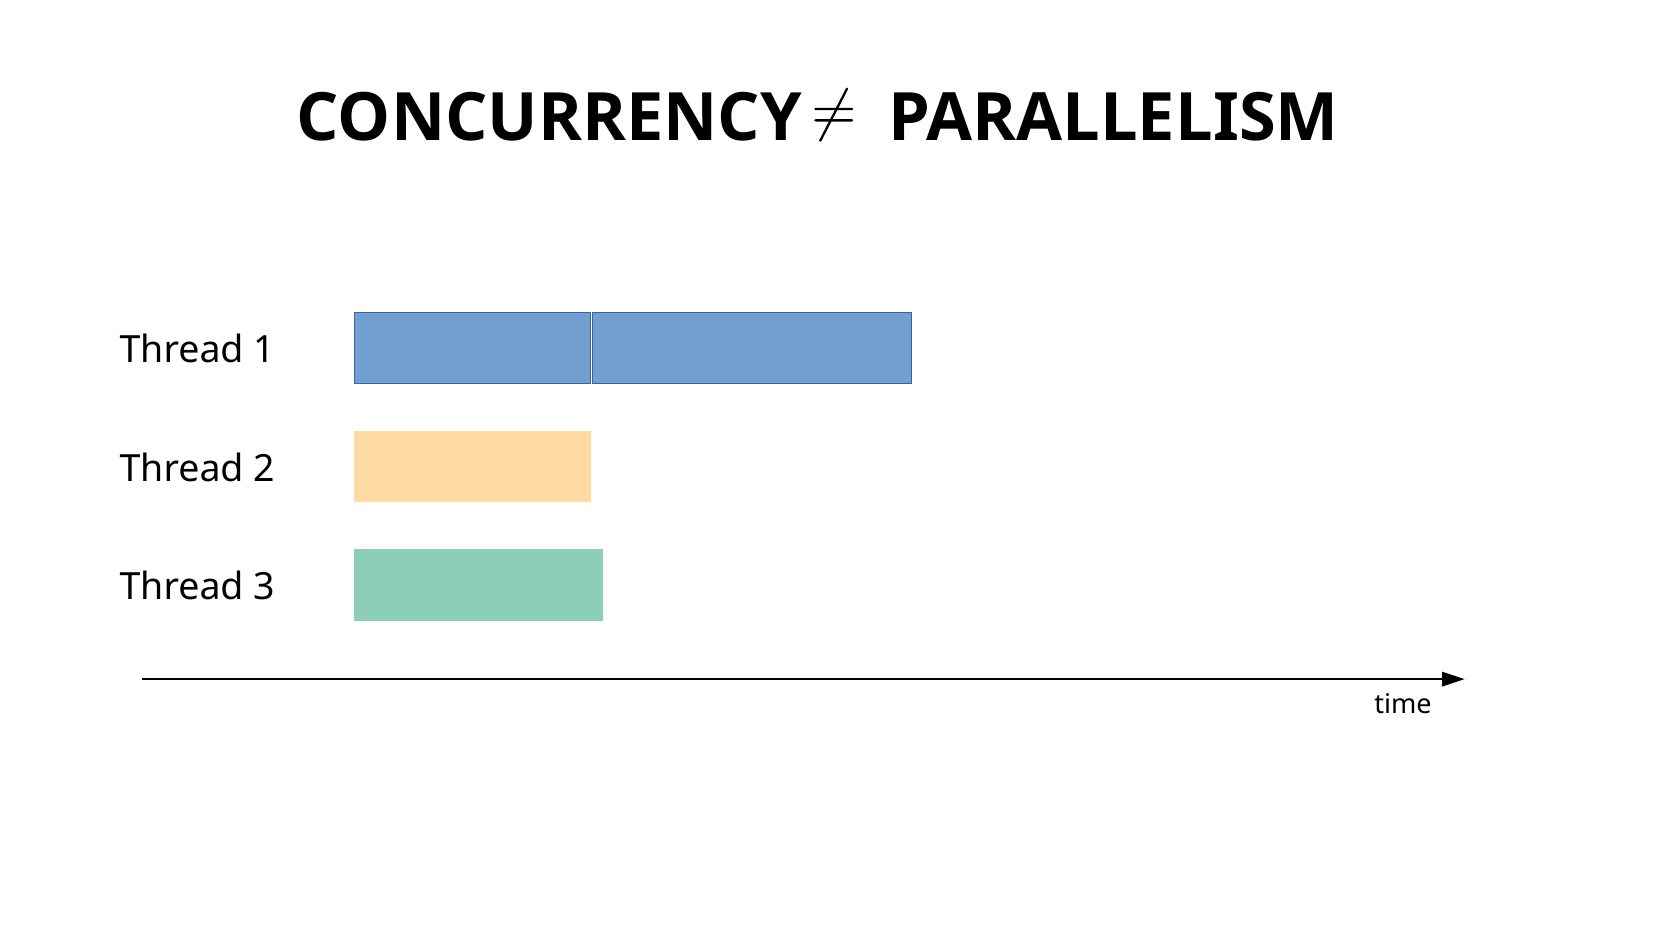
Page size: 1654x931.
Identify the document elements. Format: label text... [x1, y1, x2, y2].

text_box time [1305, 667, 1501, 739]
text_box [354, 312, 591, 384]
text_box [811, 87, 857, 142]
text_box Thread 1 [100, 312, 295, 384]
title CONCURRENCY PARALLELISM [82, 36, 1571, 193]
text_box Thread 2 [100, 431, 295, 502]
text_box [354, 431, 591, 502]
text_box [354, 549, 603, 621]
text_box [592, 312, 912, 384]
text_box Thread 3 [100, 549, 295, 621]
